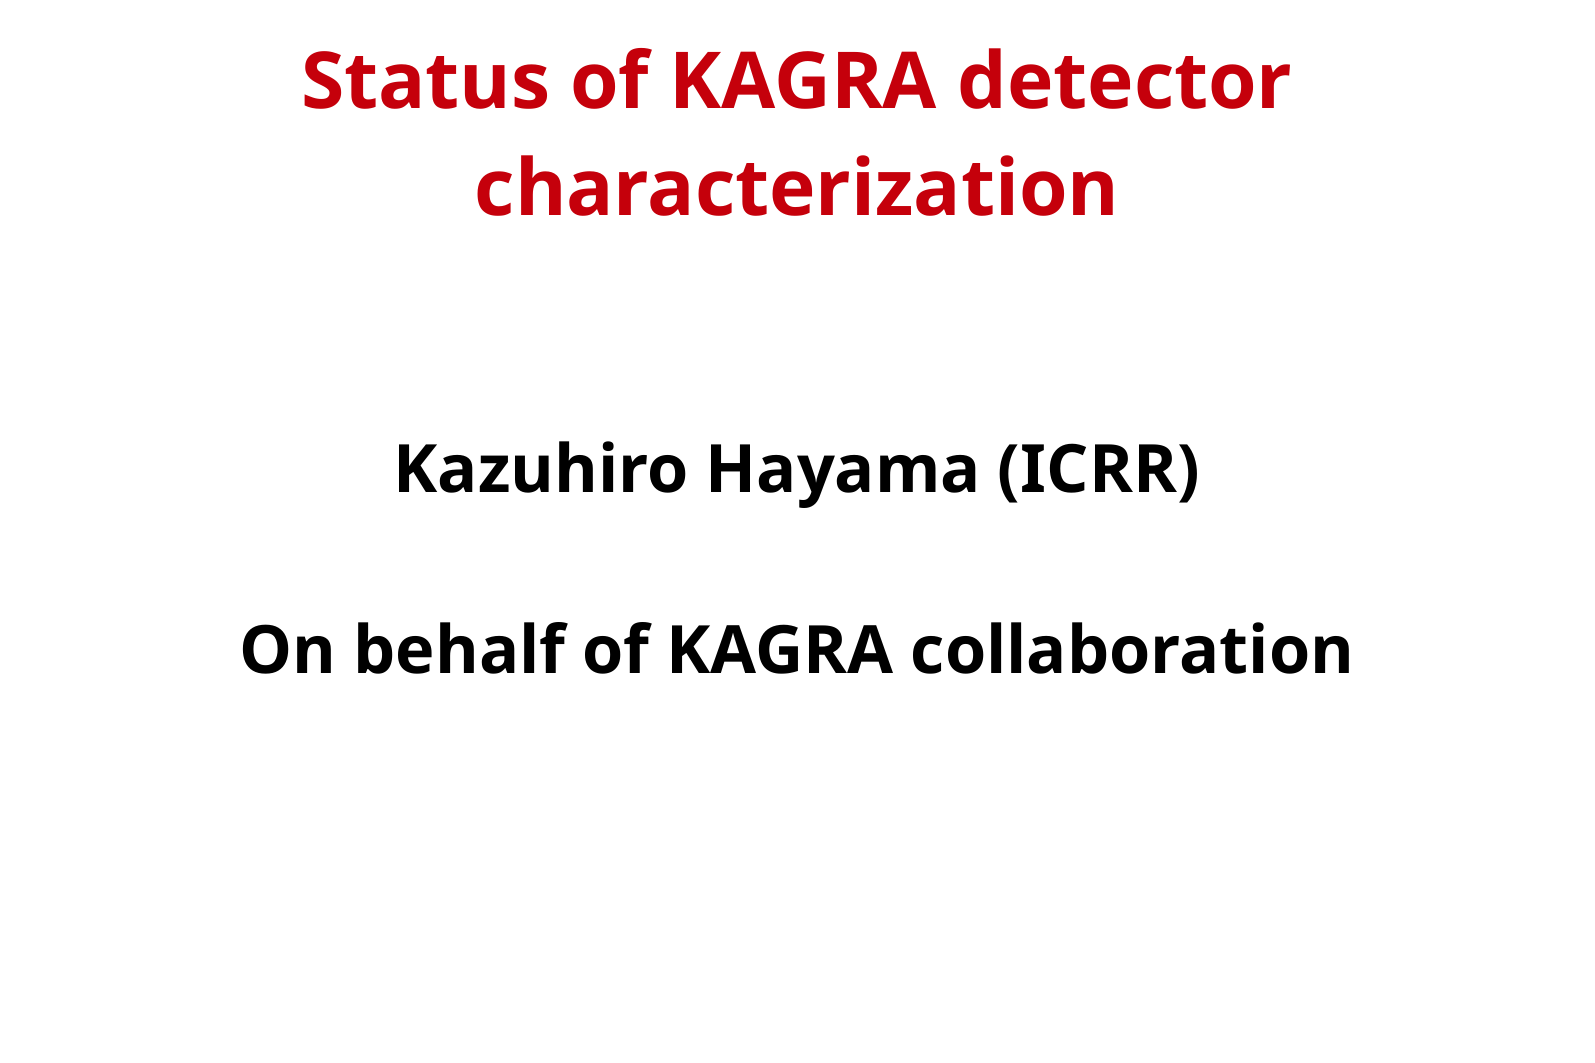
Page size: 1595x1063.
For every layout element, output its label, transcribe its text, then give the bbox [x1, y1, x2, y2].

title Status of KAGRA detector characterization [79, 36, 1515, 226]
subtitle Kazuhiro Hayama (ICRR) On behalf of KAGRA collaboration [79, 248, 1515, 866]
